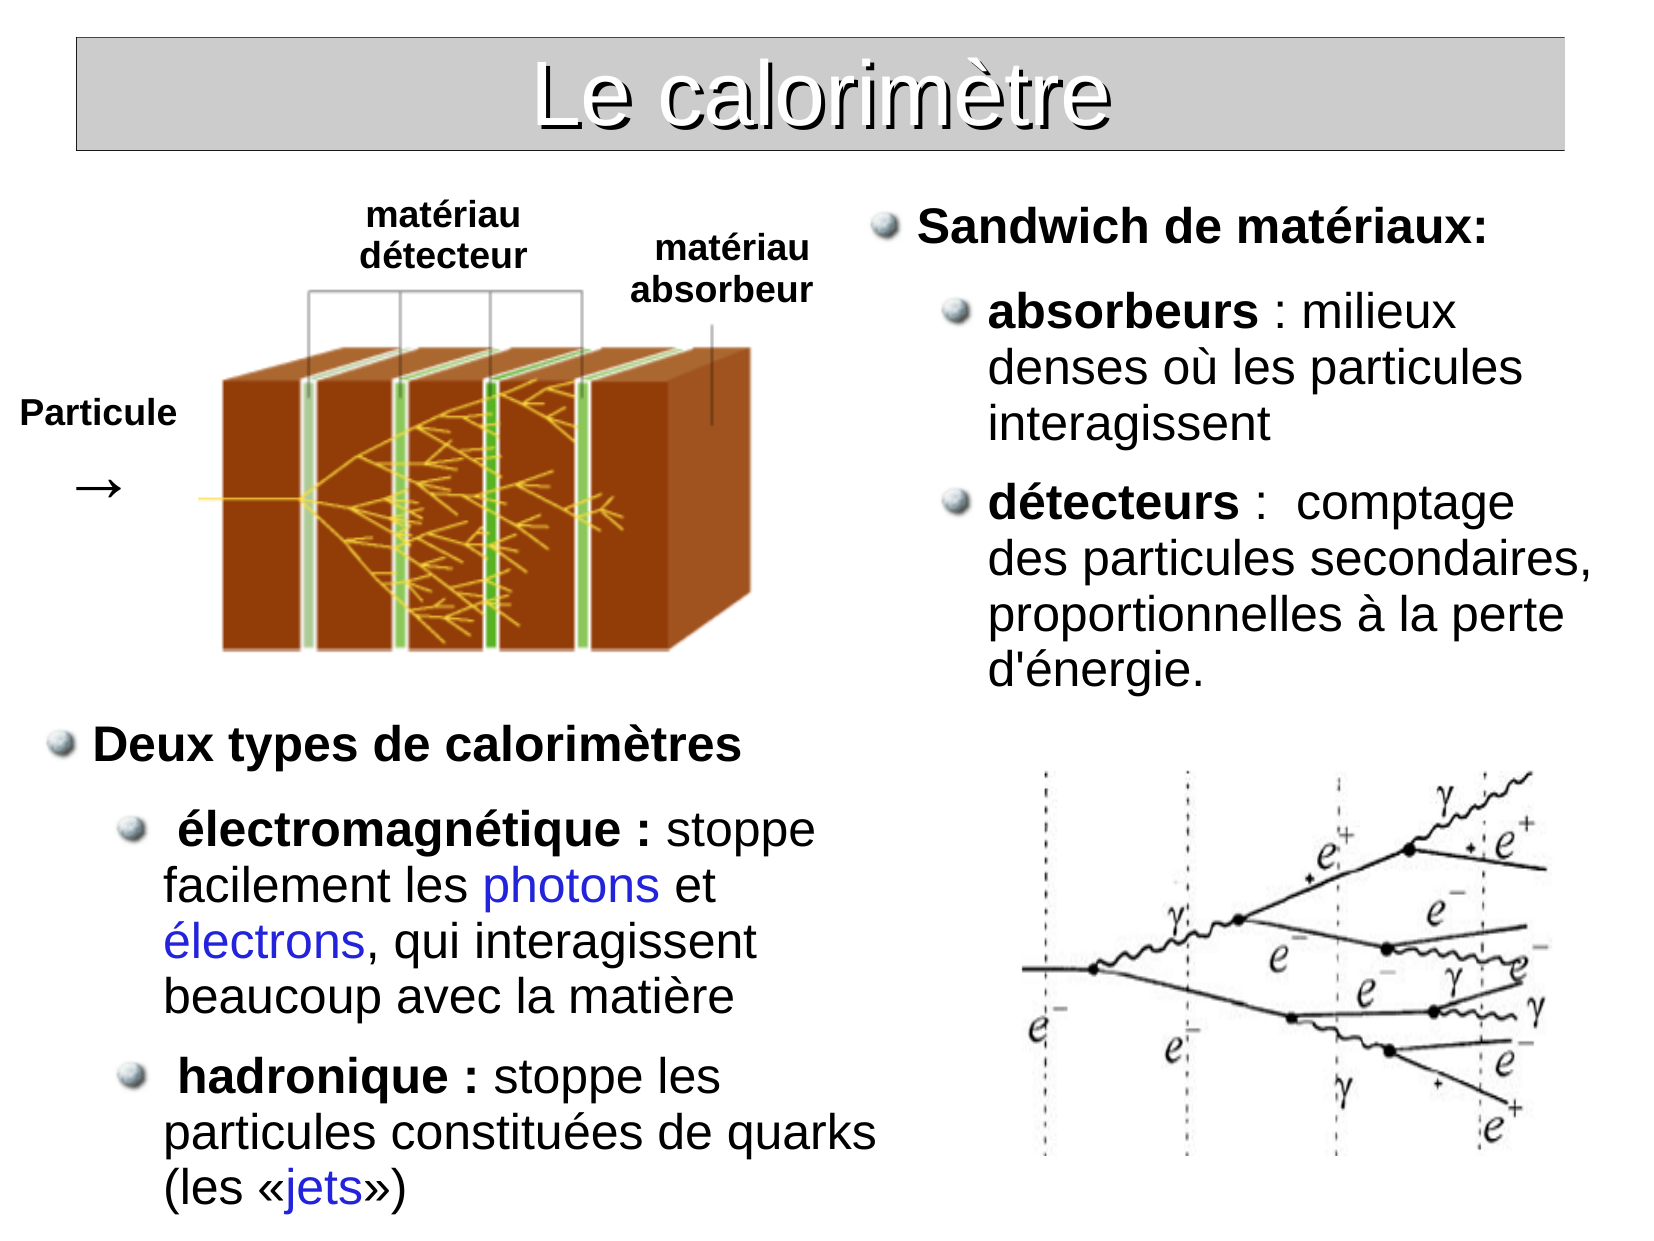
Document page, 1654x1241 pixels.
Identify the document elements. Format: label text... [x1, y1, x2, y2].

title Le calorimètre [76, 37, 1565, 151]
picture [989, 735, 1575, 1156]
list Deux types de calorimètres électromagnétique : stoppe facilement les photons et électrons, qui interagissent beaucoup avec la matière hadronique : stoppe les particules constituées de quarks (les «jets») [21, 716, 922, 1204]
list Sandwich de matériaux: absorbeurs : milieux denses où les particules interagissent détecteurs : comptage des particules secondaires, proportionnelles à la perte d'énergie. [845, 198, 1595, 691]
text_box matériau absorbeur [615, 218, 845, 320]
picture [44, 218, 845, 679]
text_box Particule → [4, 384, 199, 527]
text_box matériau détecteur [249, 185, 602, 287]
